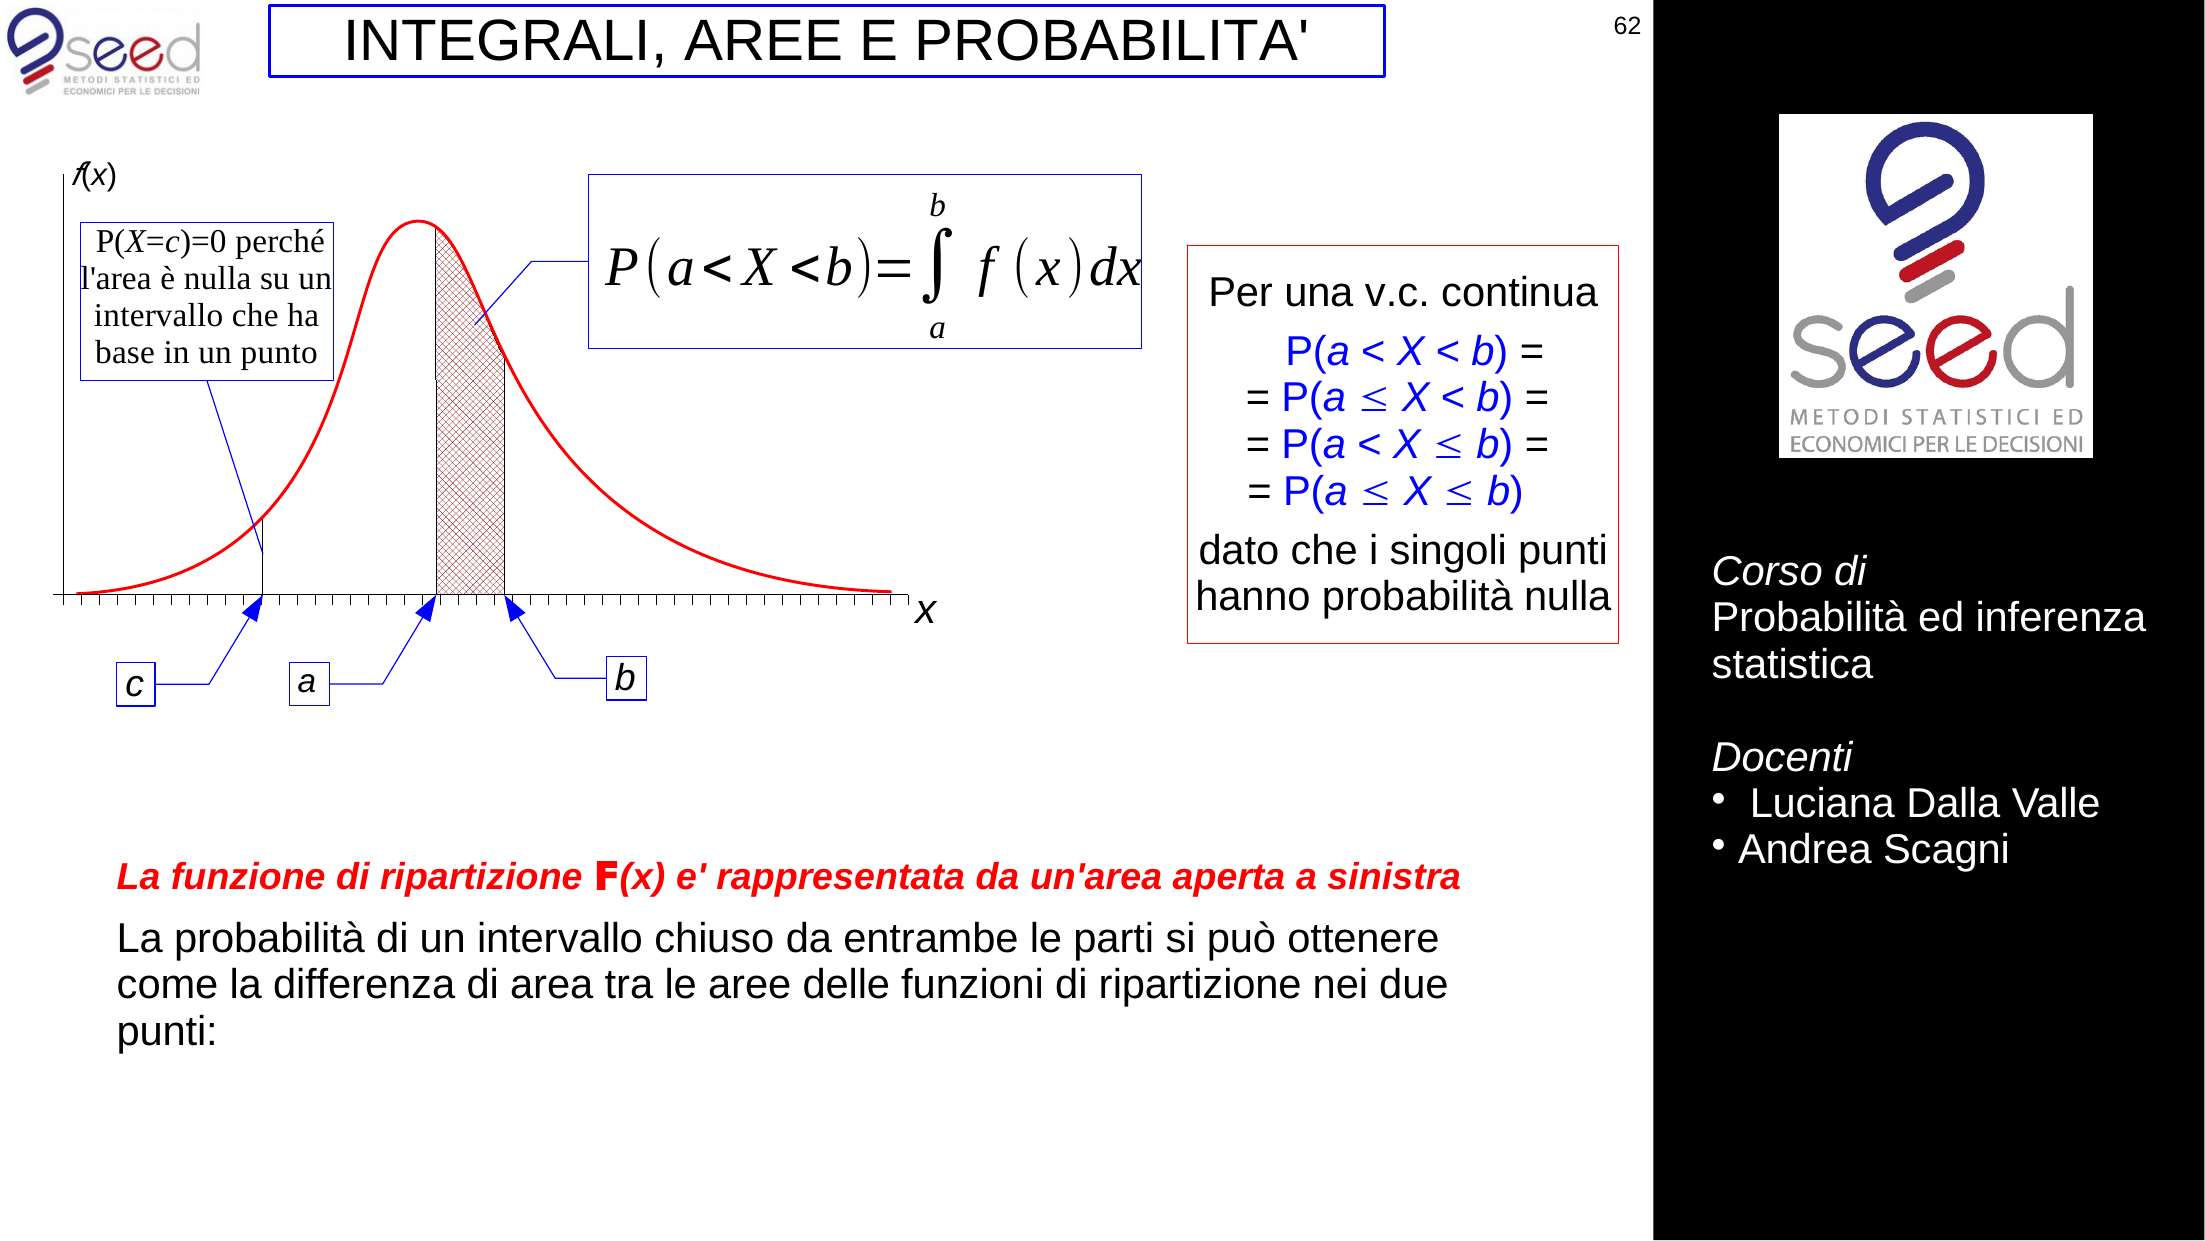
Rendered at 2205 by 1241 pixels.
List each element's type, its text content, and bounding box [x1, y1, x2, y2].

text_box x [915, 585, 942, 658]
text_box f(x) [69, 157, 140, 204]
picture [1779, 114, 2093, 458]
text_box [435, 228, 505, 595]
text_box La funzione di ripartizione F(x) e' rappresentata da un'area aperta a sinistra La probabilità di un intervallo chiuso da entrambe le parti si può ottenere come la differenza di area tra le aree delle funzioni di ripartizione nei due punti: [116, 855, 1486, 1065]
chart [593, 186, 1153, 346]
text_box b [606, 656, 647, 701]
text_box Per una v.c. continua P(a < X < b) = = P(a ≤ X < b) = = P(a < X ≤ b) = = P(a ≤ X ≤ b) dato che i singoli punti hanno probabilità nulla [1187, 245, 1619, 644]
text_box INTEGRALI, AREE E PROBABILITA' [269, 5, 1385, 77]
picture [5, 5, 203, 98]
text_box a [289, 662, 330, 706]
text_box P(X=c)=0 perché l'area è nulla su un intervallo che ha base in un punto [80, 222, 334, 381]
text_box c [116, 662, 156, 707]
